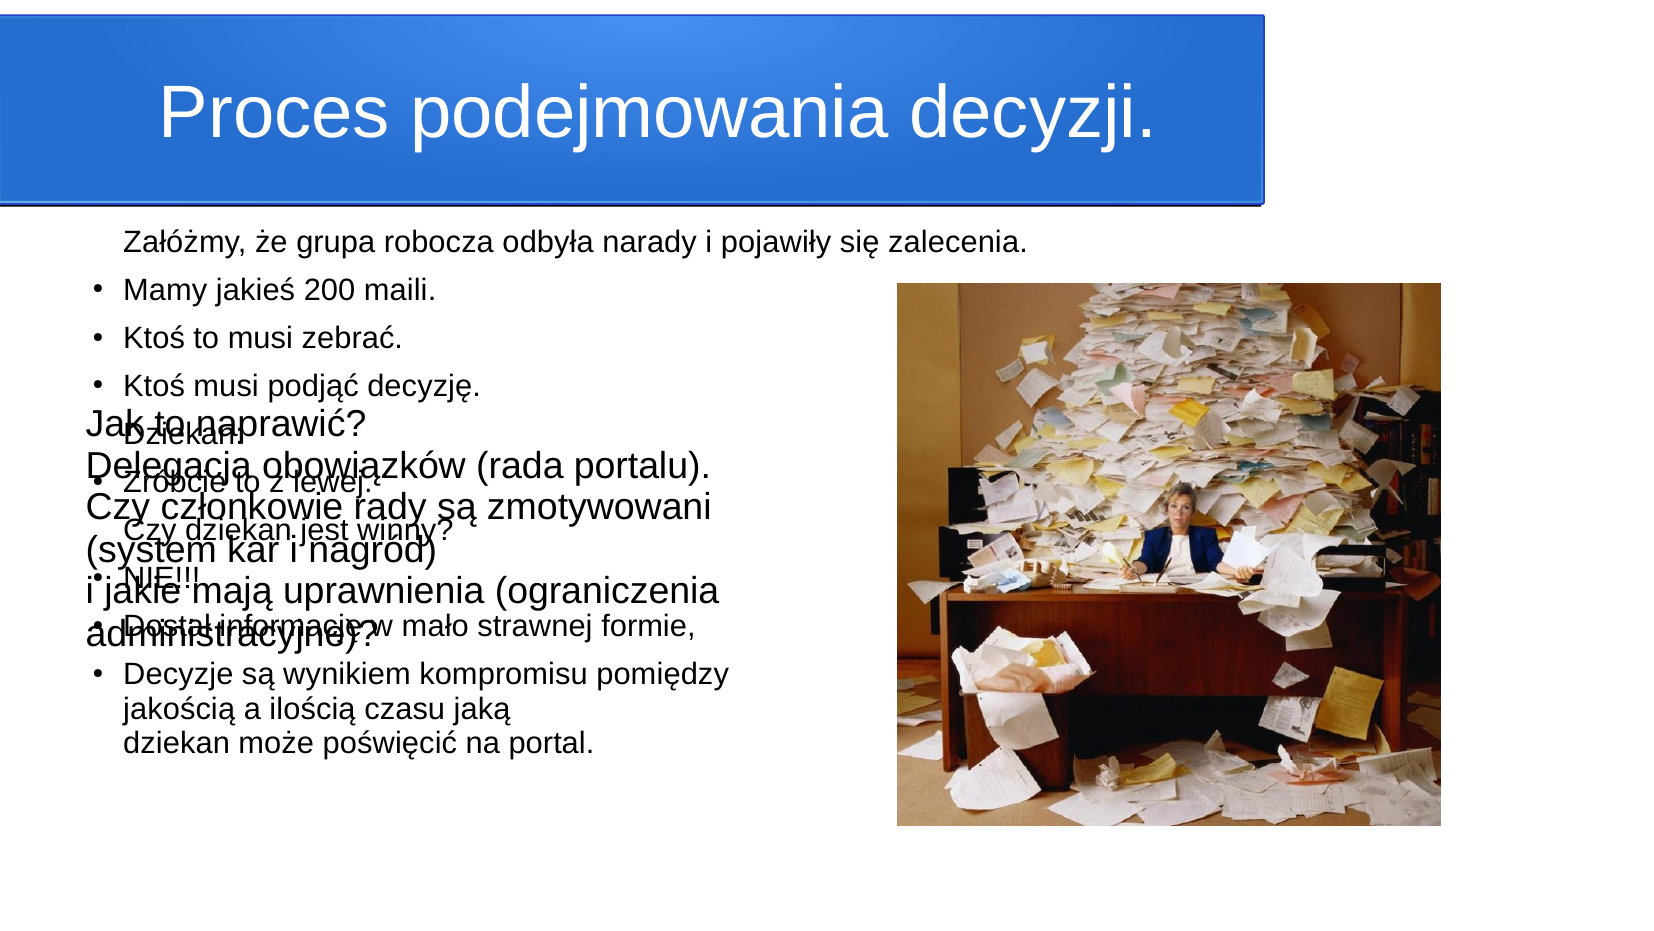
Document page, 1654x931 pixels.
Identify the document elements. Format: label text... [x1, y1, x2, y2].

list Załóżmy, że grupa robocza odbyła narady i pojawiły się zalecenia. Mamy jakieś 200 maili. Ktoś to musi zebrać. Ktoś musi podjąć decyzję. Dziekan: Zróbcie to z lewej. Czy dziekan jest winny? NIE!!! Dostał informację w mało strawnej formie, Decyzje są wynikiem kompromisu pomiędzy jakością a ilością czasu jaką dziekan może poświęcić na portal. [82, 224, 1571, 764]
picture [897, 283, 1441, 827]
text_box Jak to naprawić? Delegacja obowiązków (rada portalu). Czy członkowie rady są zmotywowani (system kar i nagród) i jakie mają uprawnienia (ograniczenia administracyjne)? [70, 394, 792, 662]
title Proces podejmowania decyzji. [82, 35, 1235, 189]
